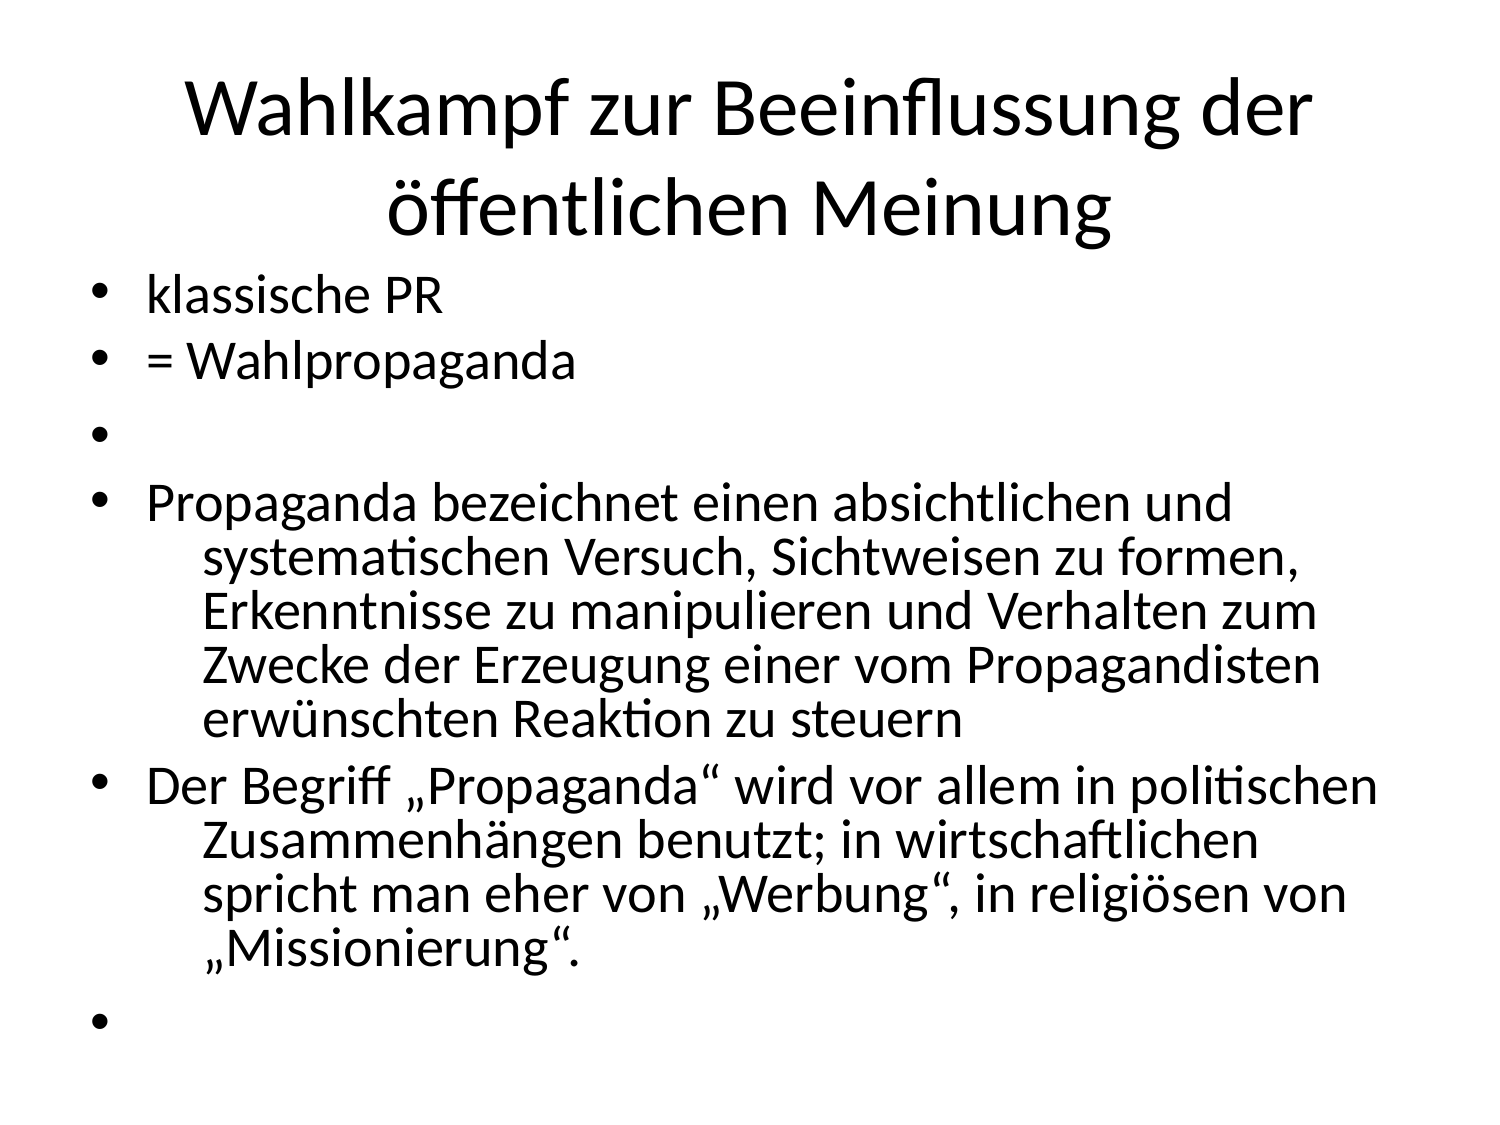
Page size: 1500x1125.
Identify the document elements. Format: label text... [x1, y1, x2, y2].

list klassische PR = Wahlpropaganda Propaganda bezeichnet einen absichtlichen und systematischen Versuch, Sichtweisen zu formen, Erkenntnisse zu manipulieren und Verhalten zum Zwecke der Erzeugung einer vom Propagandisten erwünschten Reaktion zu steuern Der Begriff „Propaganda“ wird vor allem in politischen Zusammenhängen benutzt; in wirtschaftlichen spricht man eher von „Werbung“, in religiösen von „Missionierung“. [75, 262, 1426, 1005]
title Wahlkampf zur Beeinflussung der öffentlichen Meinung [75, 45, 1426, 233]
